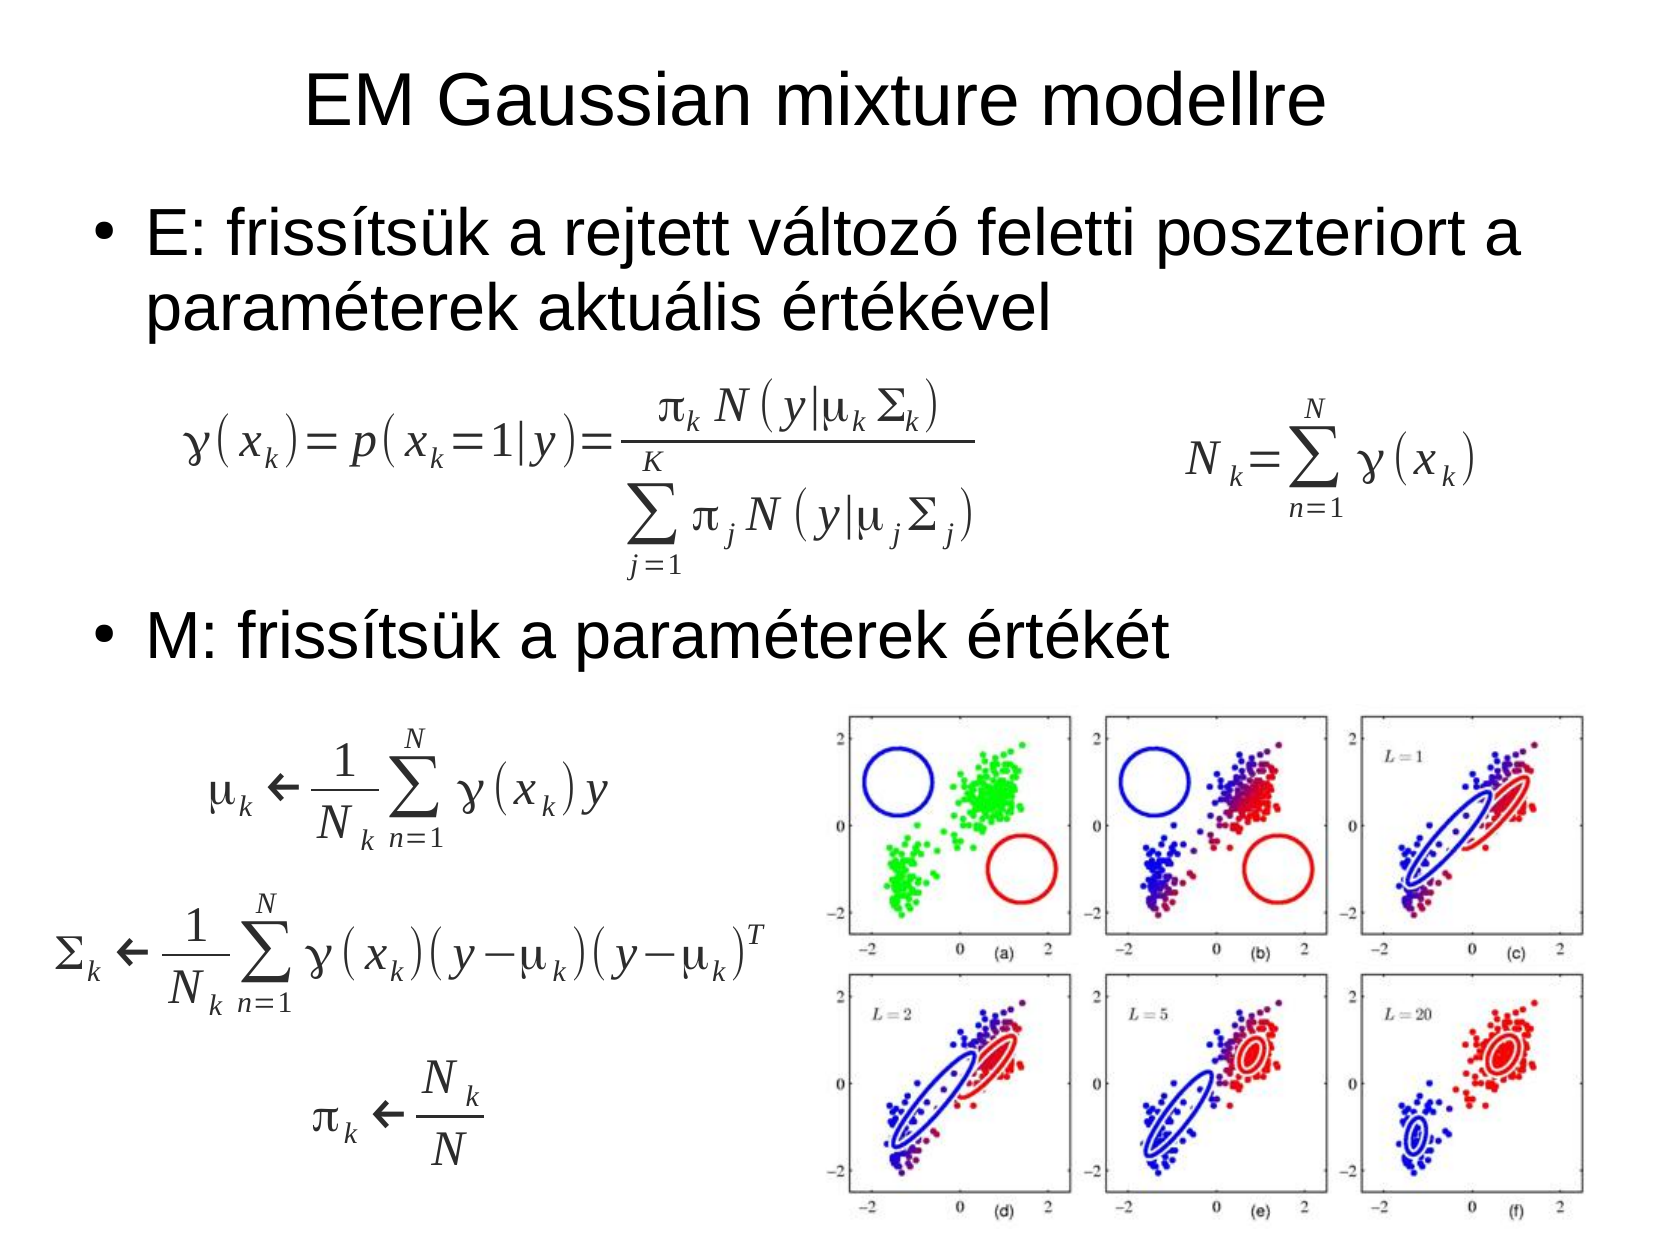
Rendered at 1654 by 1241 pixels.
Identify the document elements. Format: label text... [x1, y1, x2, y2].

picture [825, 704, 1635, 1229]
list E: frissítsük a rejtett változó feletti poszteriort a paraméterek aktuális értékével M: frissítsük a paraméterek értékét [74, 195, 1563, 1006]
chart [300, 1050, 499, 1176]
chart [1170, 390, 1488, 525]
chart [43, 885, 781, 1022]
title EM Gaussian mixture modellre [82, 49, 1571, 151]
chart [167, 375, 991, 581]
chart [195, 720, 623, 857]
